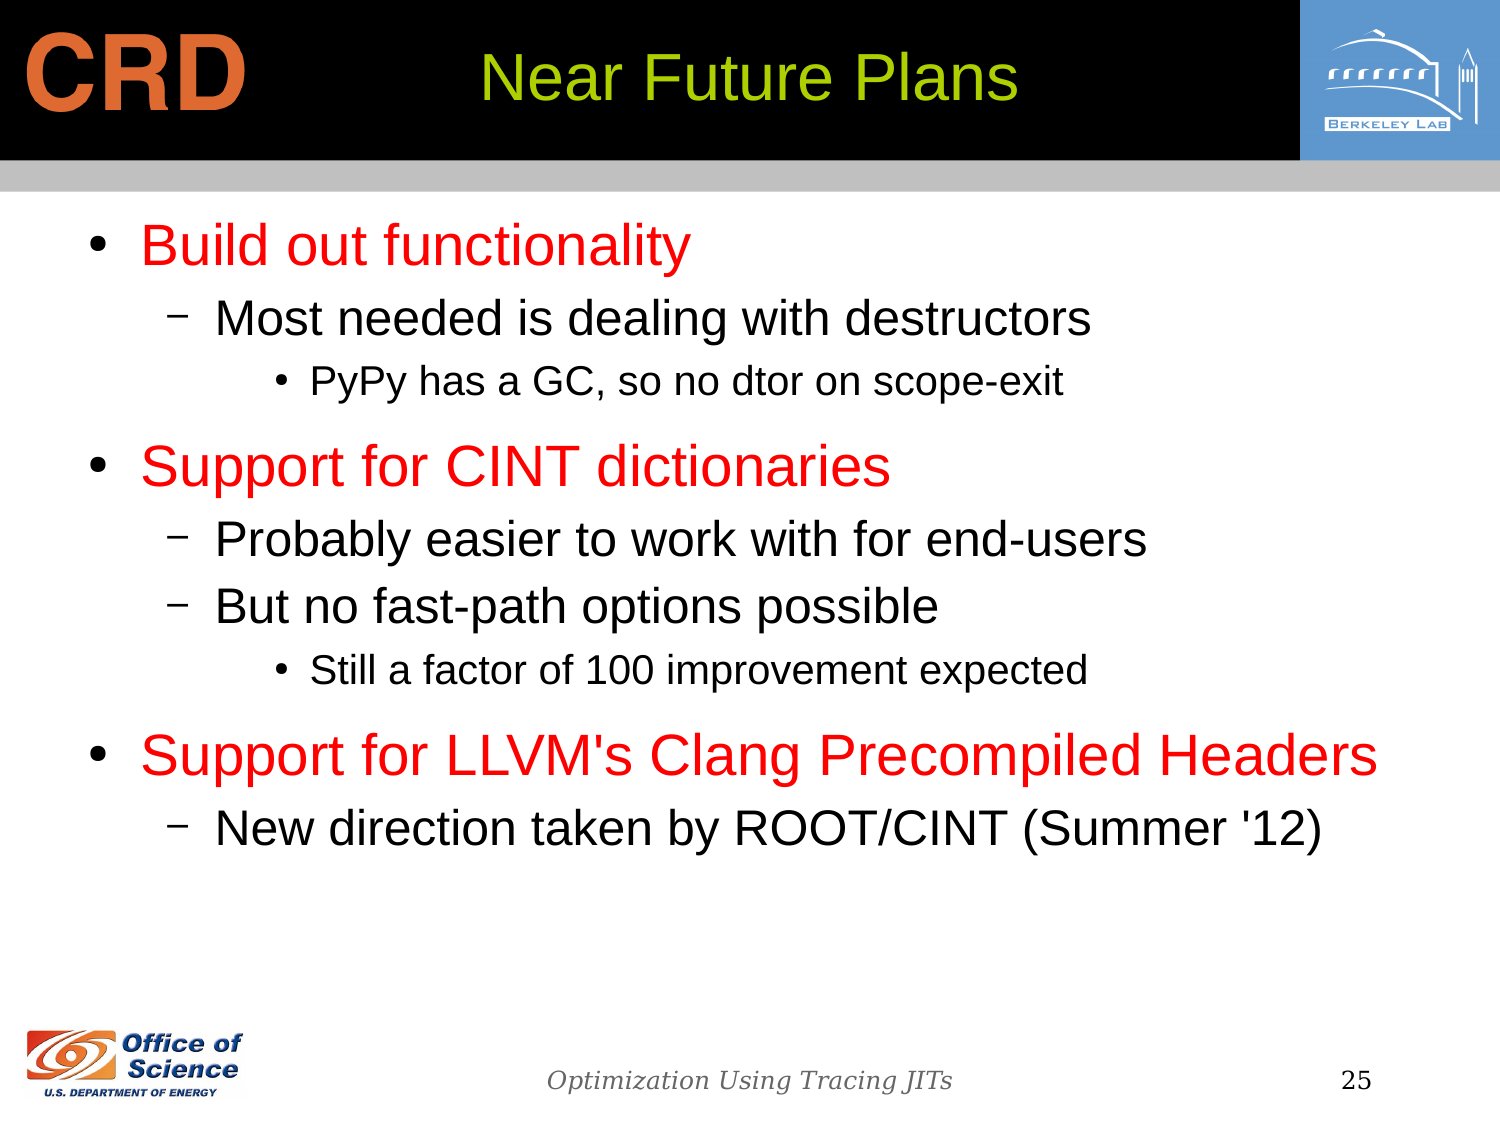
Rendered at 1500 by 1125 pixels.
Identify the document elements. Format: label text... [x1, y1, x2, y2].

picture [1300, 0, 1500, 160]
picture [0, 0, 266, 149]
list Build out functionality Most needed is dealing with destructors PyPy has a GC, so no dtor on scope-exit Support for CINT dictionaries Probably easier to work with for end-users But no fast-path options possible Still a factor of 100 improvement expected Support for LLVM's Clang Precompiled Headers New direction taken by ROOT/CINT (Summer '12) [69, 212, 1422, 938]
title Near Future Plans [306, 0, 1194, 172]
picture [22, 1026, 246, 1100]
